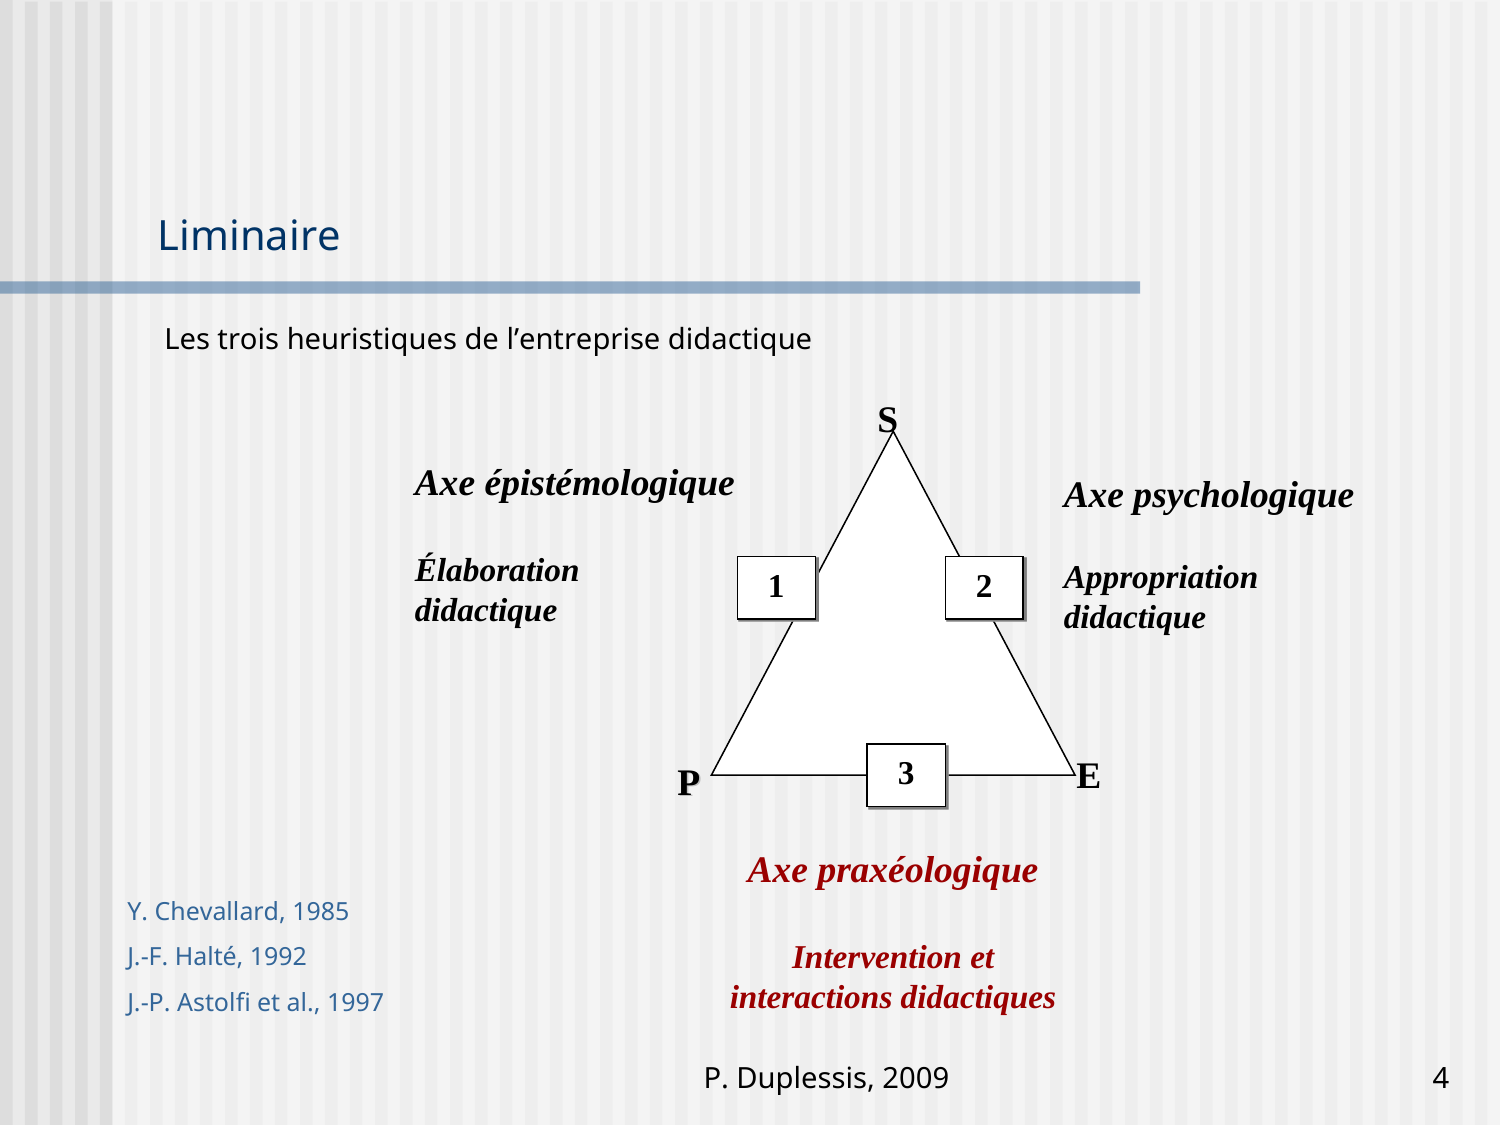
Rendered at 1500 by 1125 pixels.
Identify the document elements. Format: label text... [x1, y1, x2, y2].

text_box P [662, 750, 726, 813]
title Liminaire [142, 200, 1482, 267]
text_box 2 [945, 556, 1024, 619]
text_box Axe praxéologique Intervention et interactions didactiques [711, 837, 1076, 1026]
text_box S [862, 387, 901, 432]
text_box Y. Chevallard, 1985 J.-F. Halté, 1992 J.-P. Astolfi et al., 1997 [112, 887, 501, 1024]
list Les trois heuristiques de l’entreprise didactique [149, 312, 1481, 1000]
text_box Axe psychologique Appropriation didactique [1048, 462, 1413, 651]
text_box Axe épistémologique Élaboration didactique [399, 450, 764, 651]
text_box 1 [764, 556, 816, 619]
text_box [724, 432, 1059, 776]
text_box 3 [867, 743, 946, 807]
text_box E [1048, 743, 1257, 838]
